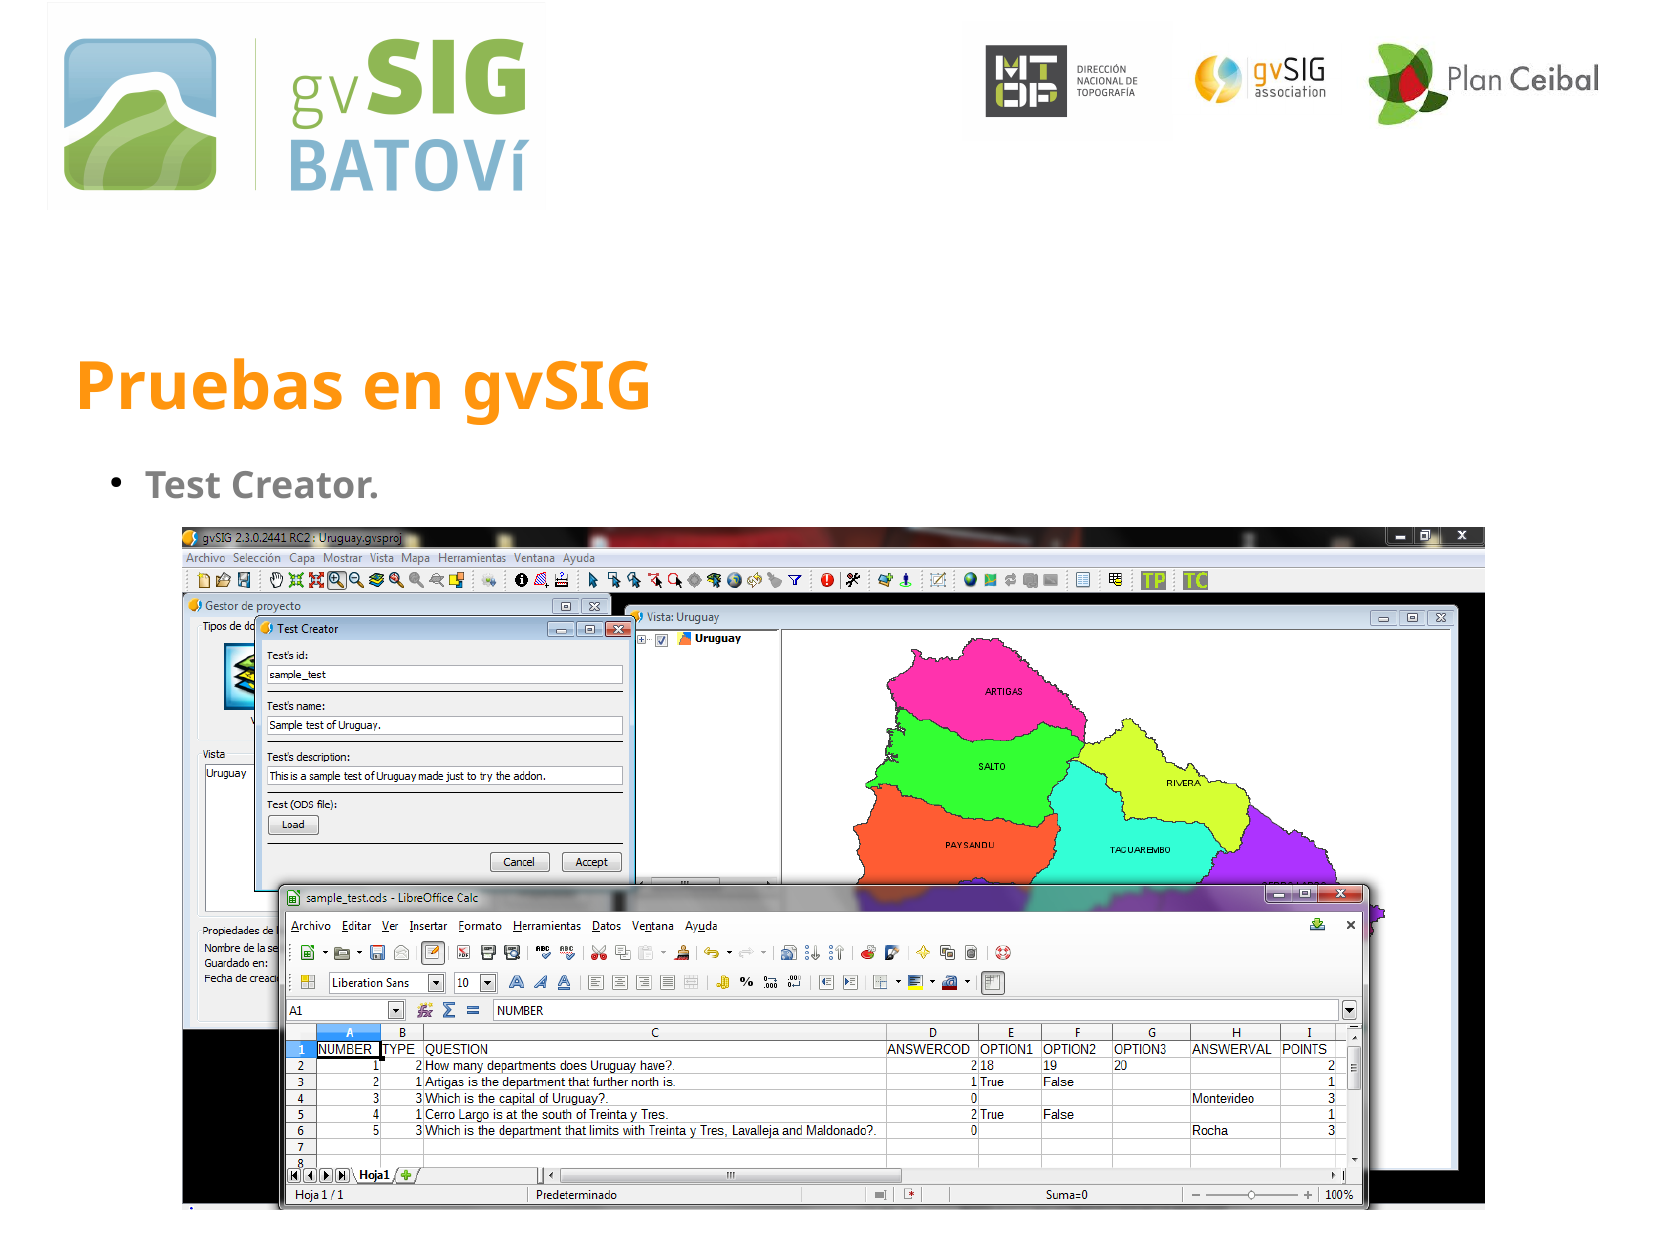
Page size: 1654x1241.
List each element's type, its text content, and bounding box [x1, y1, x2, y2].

picture [182, 817, 1485, 1210]
list Pruebas en gvSIG Test Creator. [74, 338, 1563, 817]
picture [962, 21, 1342, 141]
picture [1343, 23, 1626, 142]
